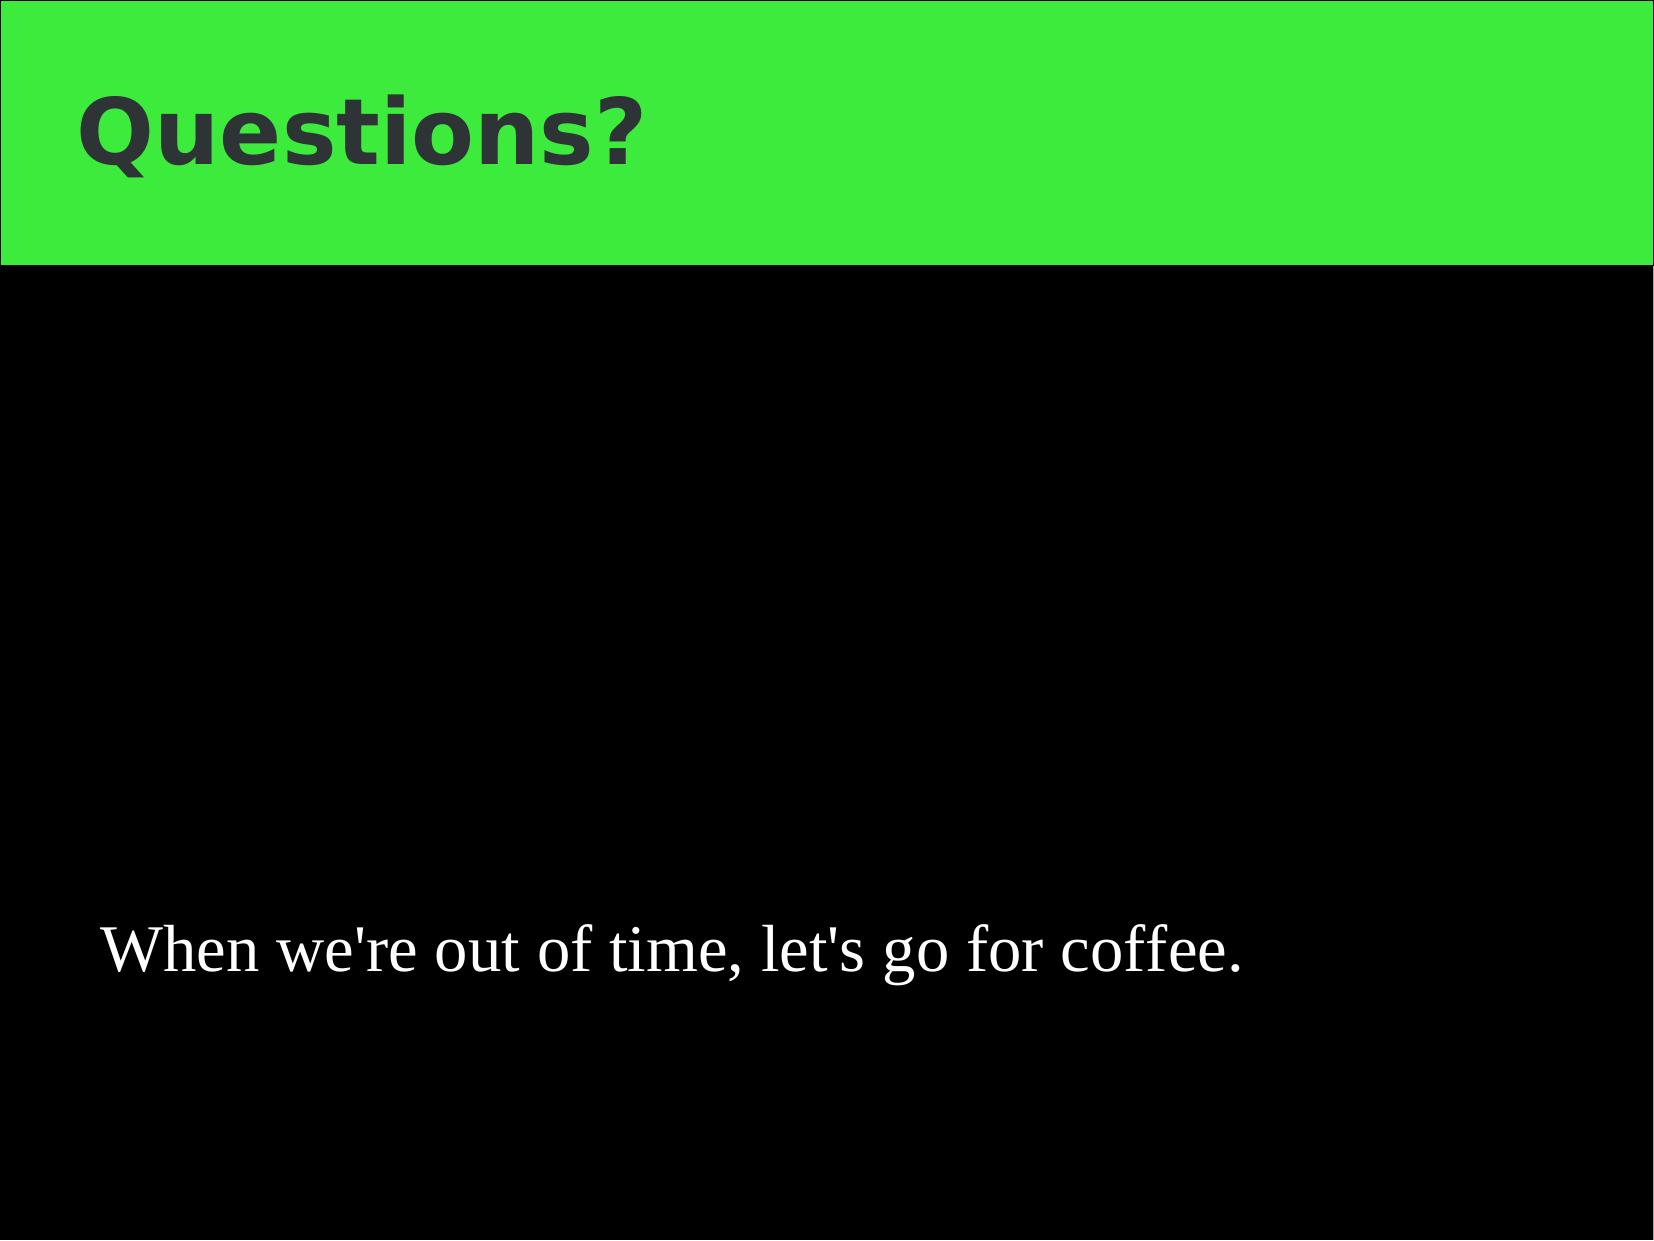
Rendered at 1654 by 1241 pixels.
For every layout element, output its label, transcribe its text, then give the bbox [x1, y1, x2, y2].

list When we're out of time, let's go for coffee. [82, 290, 1571, 1116]
title Questions? [76, 29, 1565, 237]
